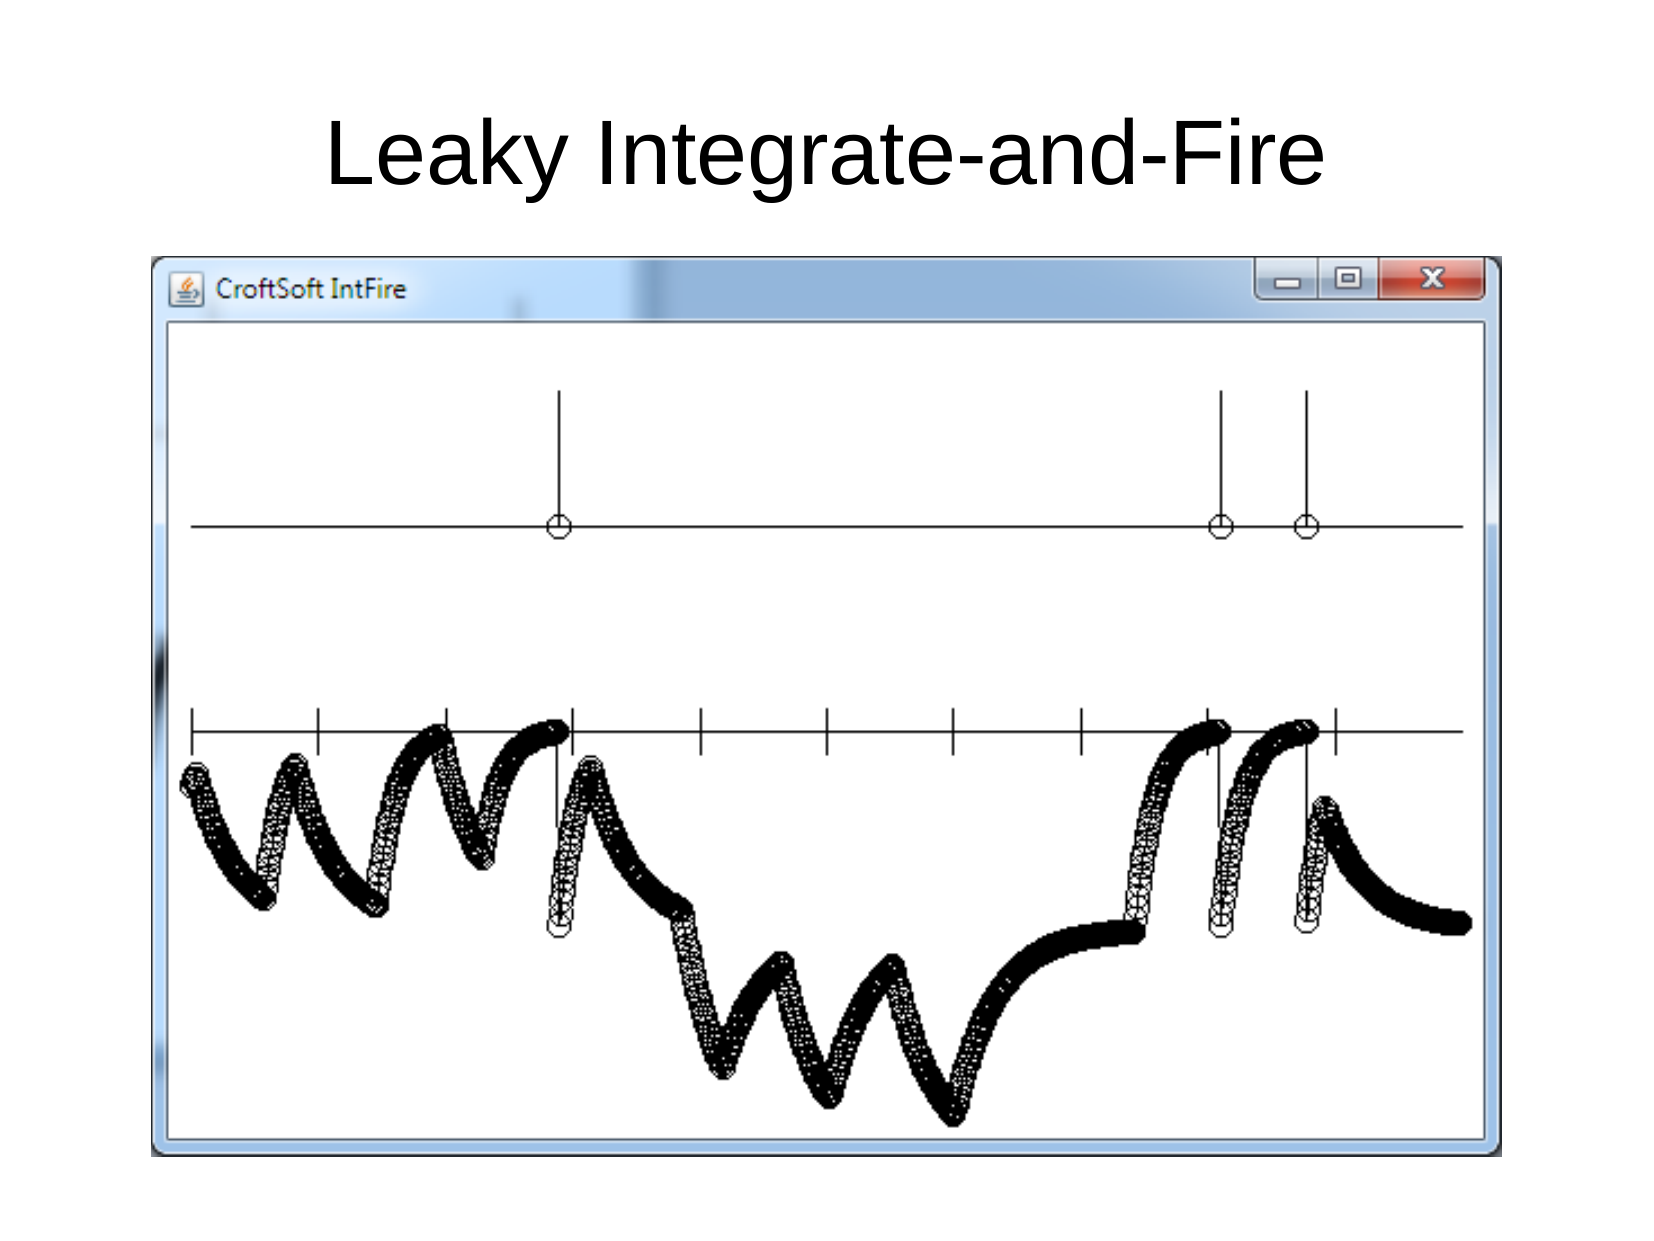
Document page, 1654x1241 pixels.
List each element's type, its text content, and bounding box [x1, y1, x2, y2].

picture [151, 256, 1502, 1157]
title Leaky Integrate-and-Fire [82, 49, 1571, 257]
